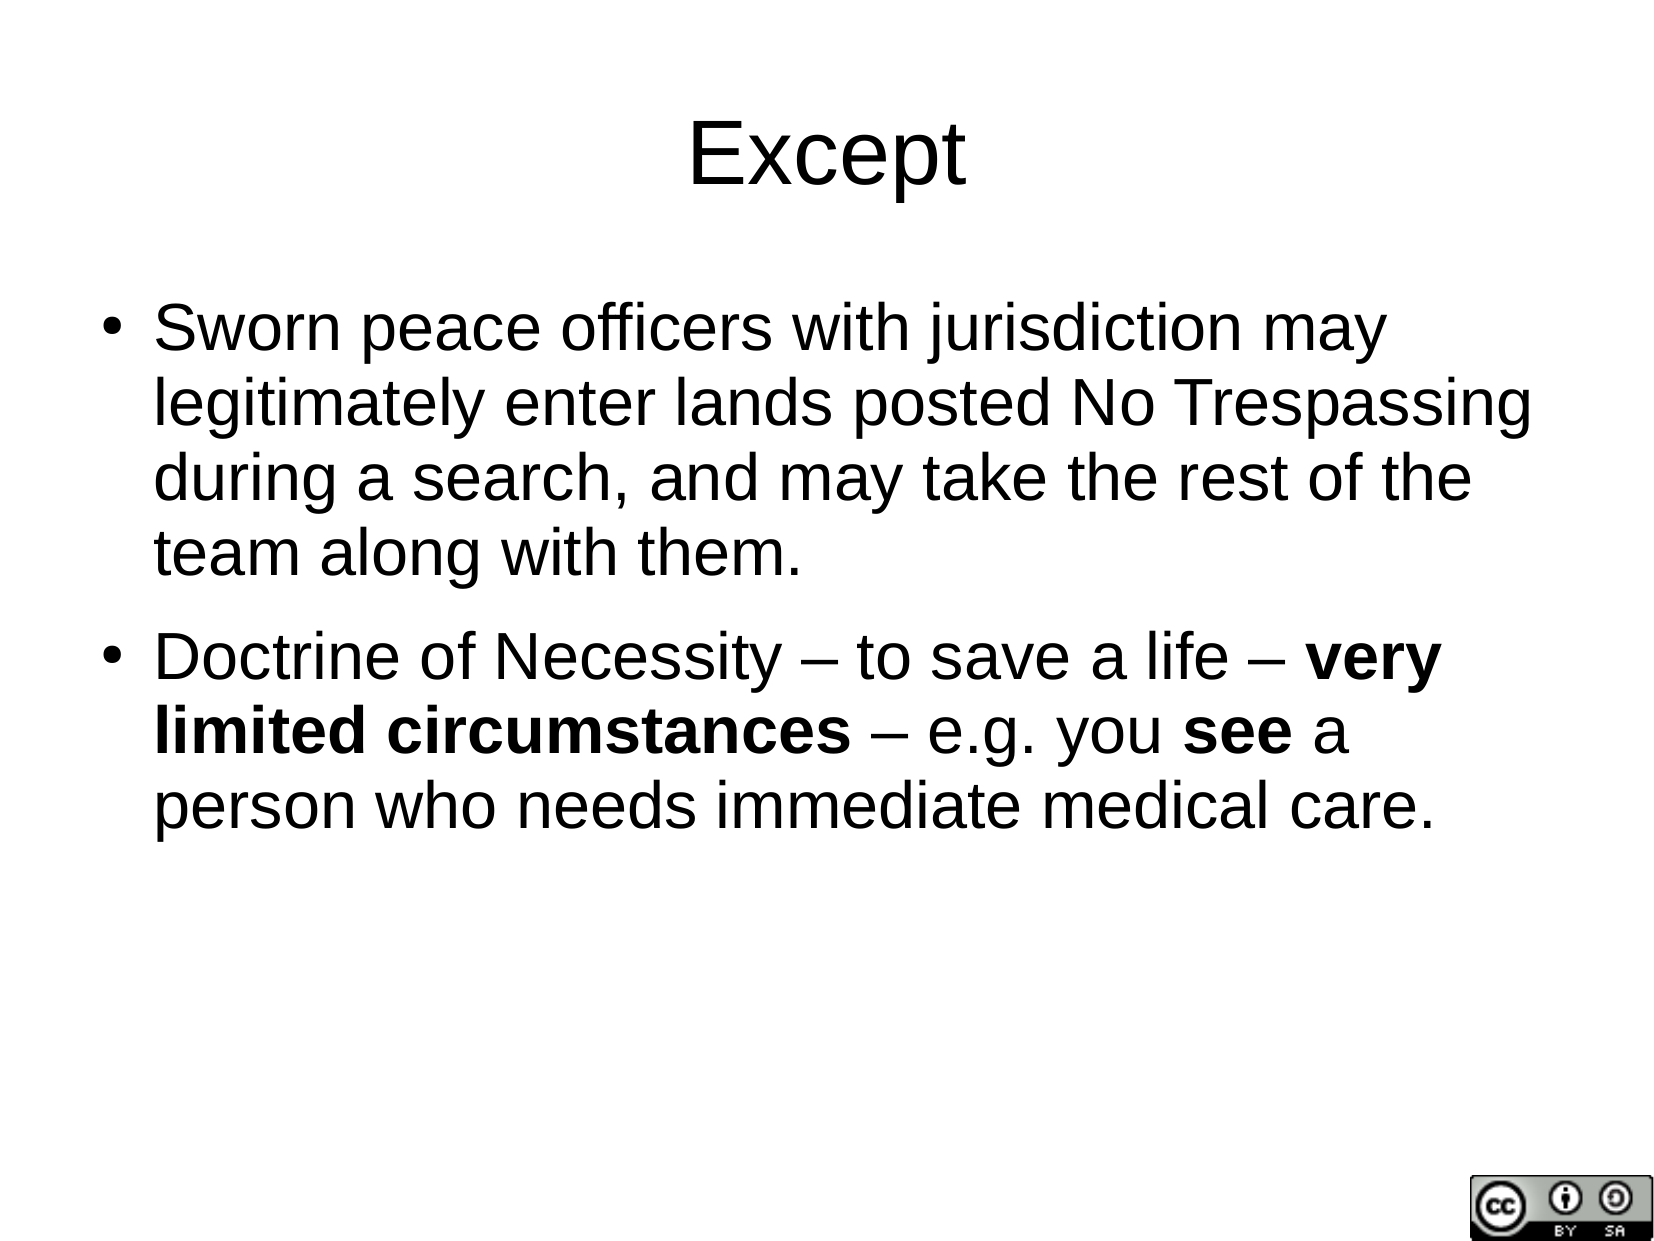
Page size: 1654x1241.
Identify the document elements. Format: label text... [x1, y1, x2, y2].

title Except [82, 49, 1571, 257]
picture [1470, 1175, 1654, 1241]
list Sworn peace officers with jurisdiction may legitimately enter lands posted No Trespassing during a search, and may take the rest of the team along with them. Doctrine of Necessity – to save a life – very limited circumstances – e.g. you see a person who needs immediate medical care. [82, 290, 1571, 1010]
